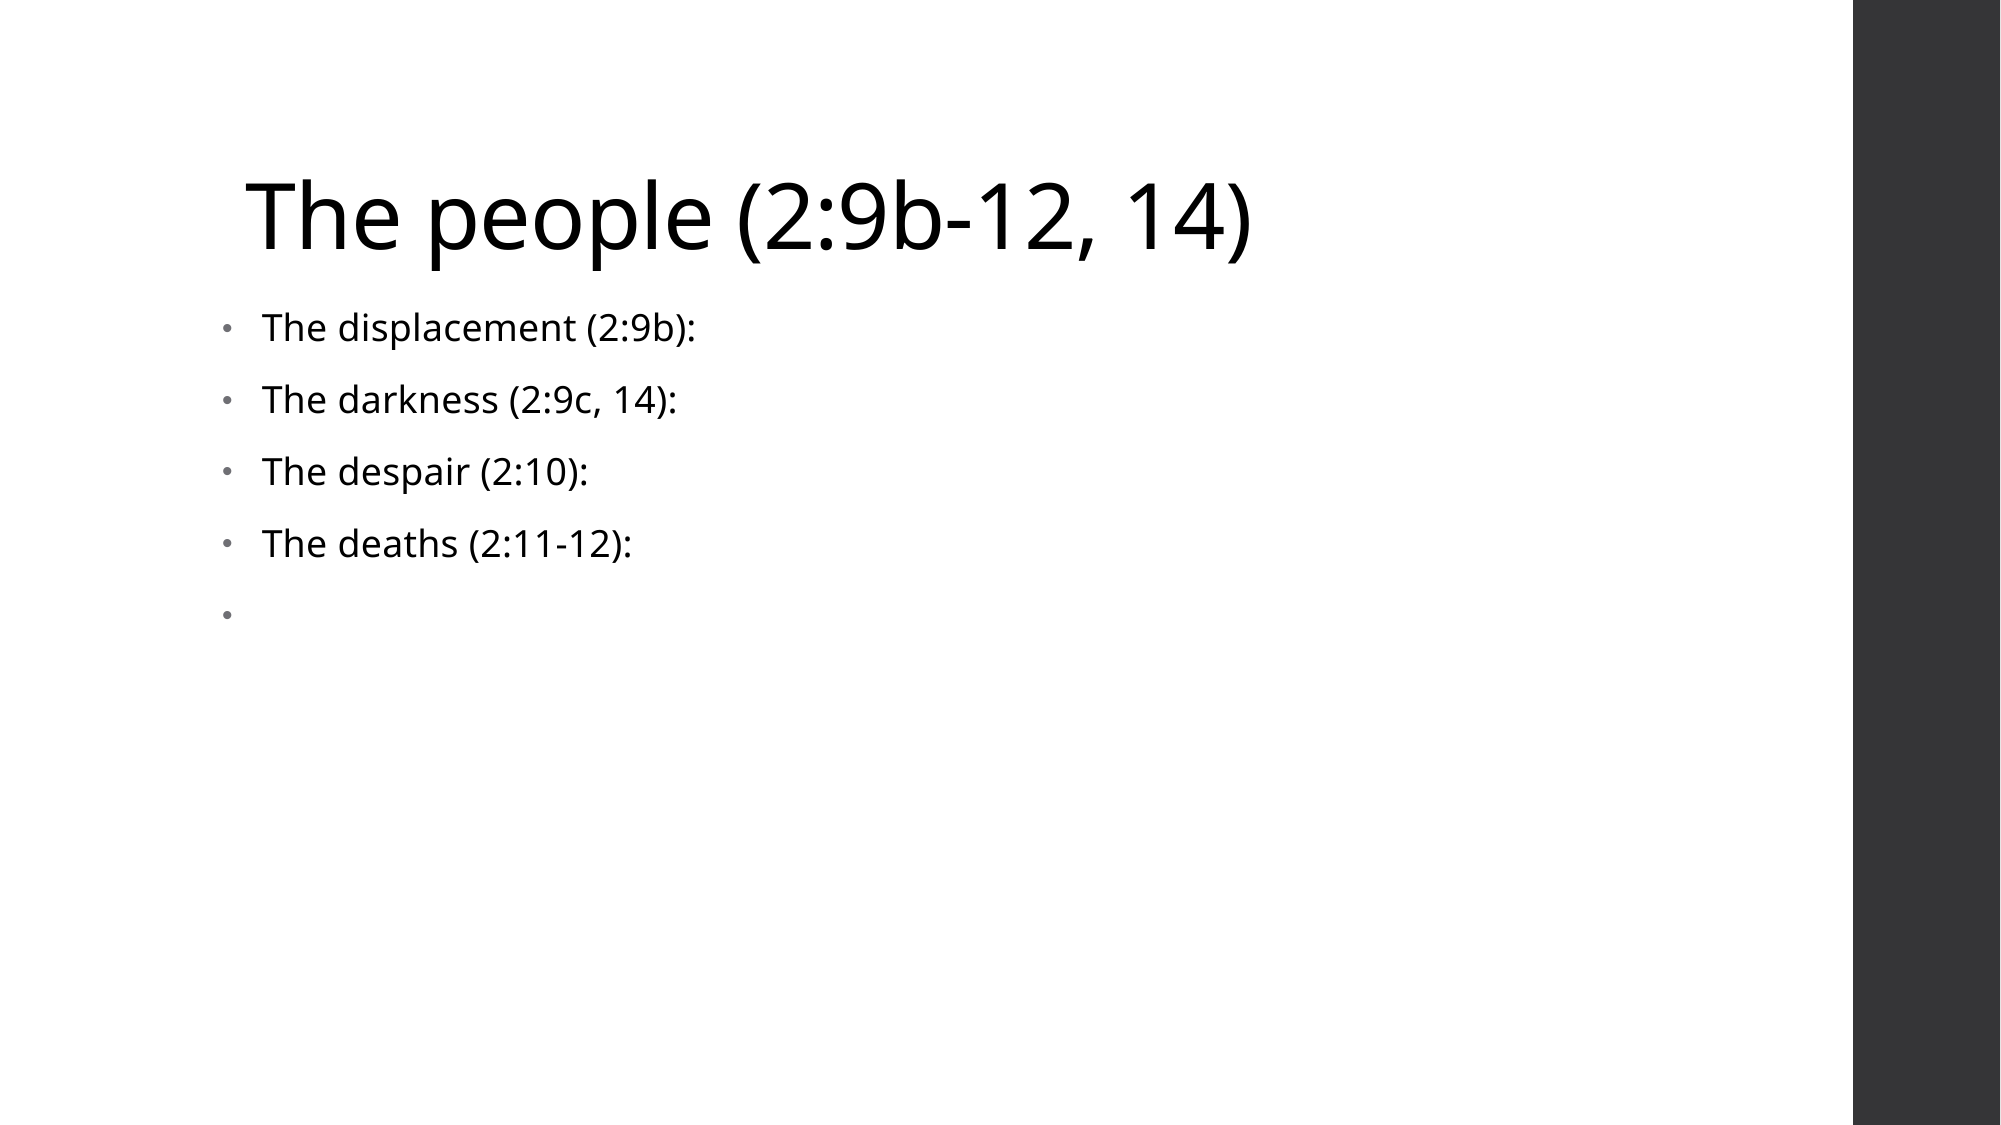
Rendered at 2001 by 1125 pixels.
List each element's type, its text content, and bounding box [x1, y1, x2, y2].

title The people (2:9b-12, 14) [206, 60, 1797, 278]
list The displacement (2:9b): The darkness (2:9c, 14): The despair (2:10): The deaths (2:11-12): [206, 299, 1617, 1014]
